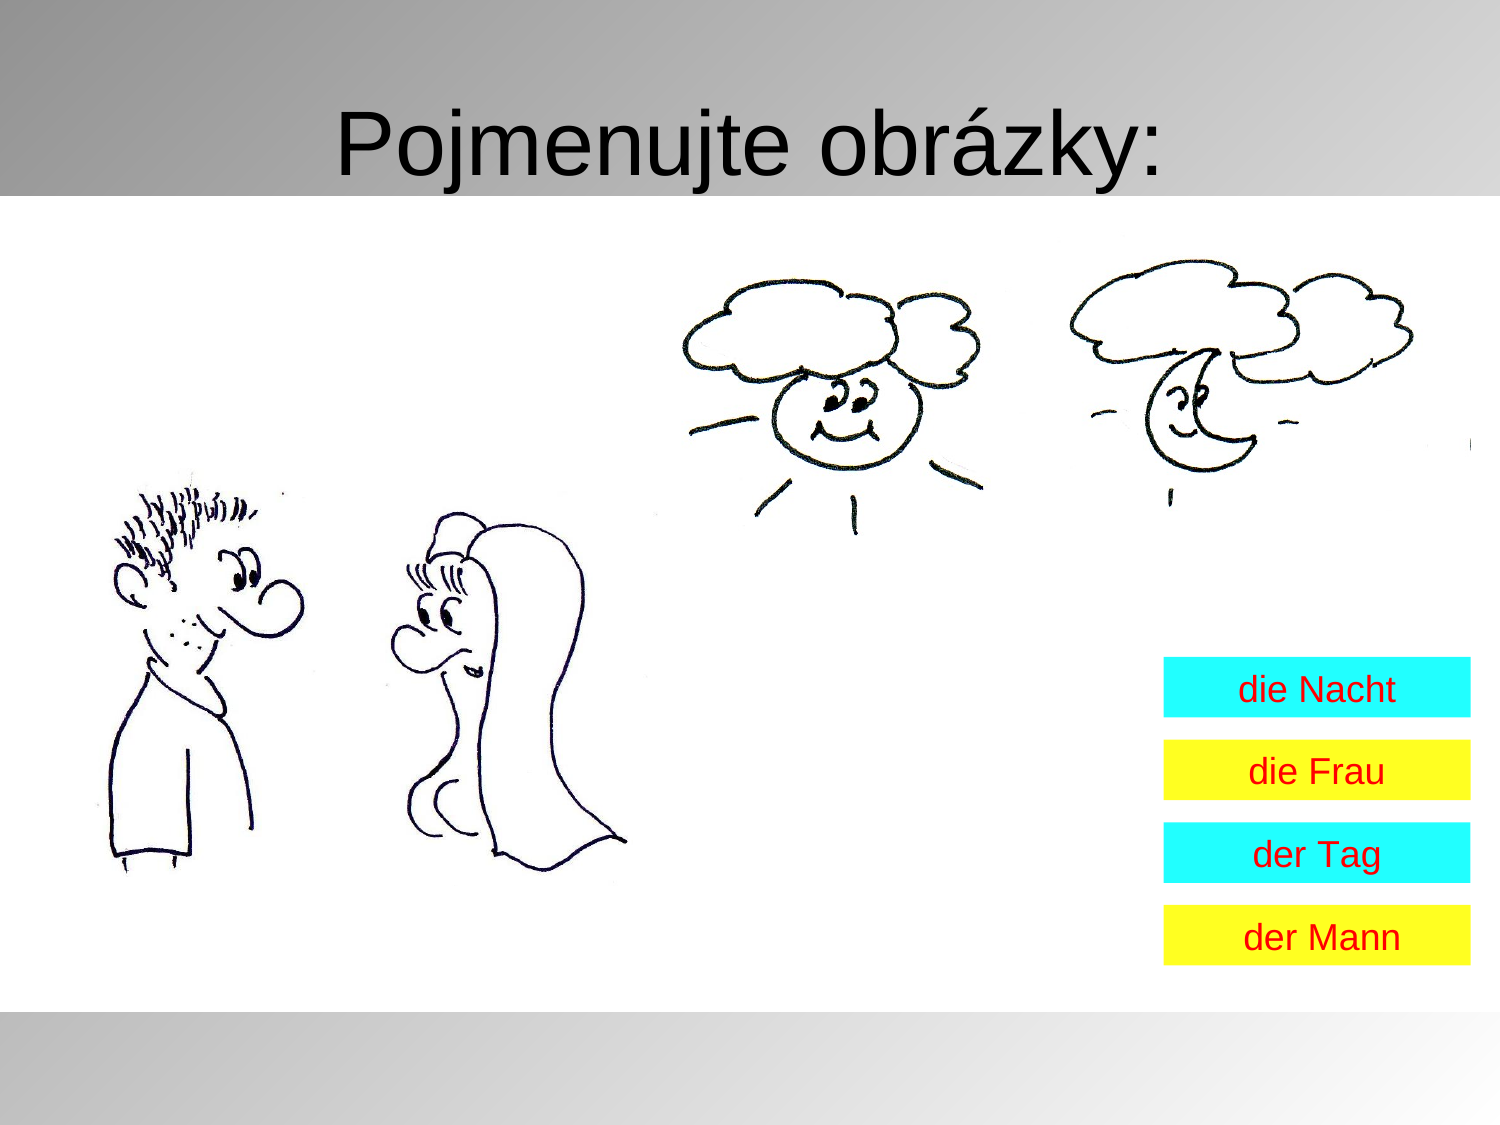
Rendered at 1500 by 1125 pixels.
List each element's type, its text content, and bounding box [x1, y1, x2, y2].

picture [1045, 231, 1471, 549]
text_box die Frau [1163, 739, 1471, 801]
text_box der Tag [1163, 822, 1471, 883]
text_box die Nacht [1163, 656, 1471, 718]
text_box der Mann [1163, 904, 1471, 966]
picture [88, 456, 316, 886]
text_box [0, 196, 1500, 1012]
picture [360, 491, 658, 886]
text_box Pojmenujte obrázky: [75, 45, 1426, 233]
picture [667, 233, 1034, 536]
